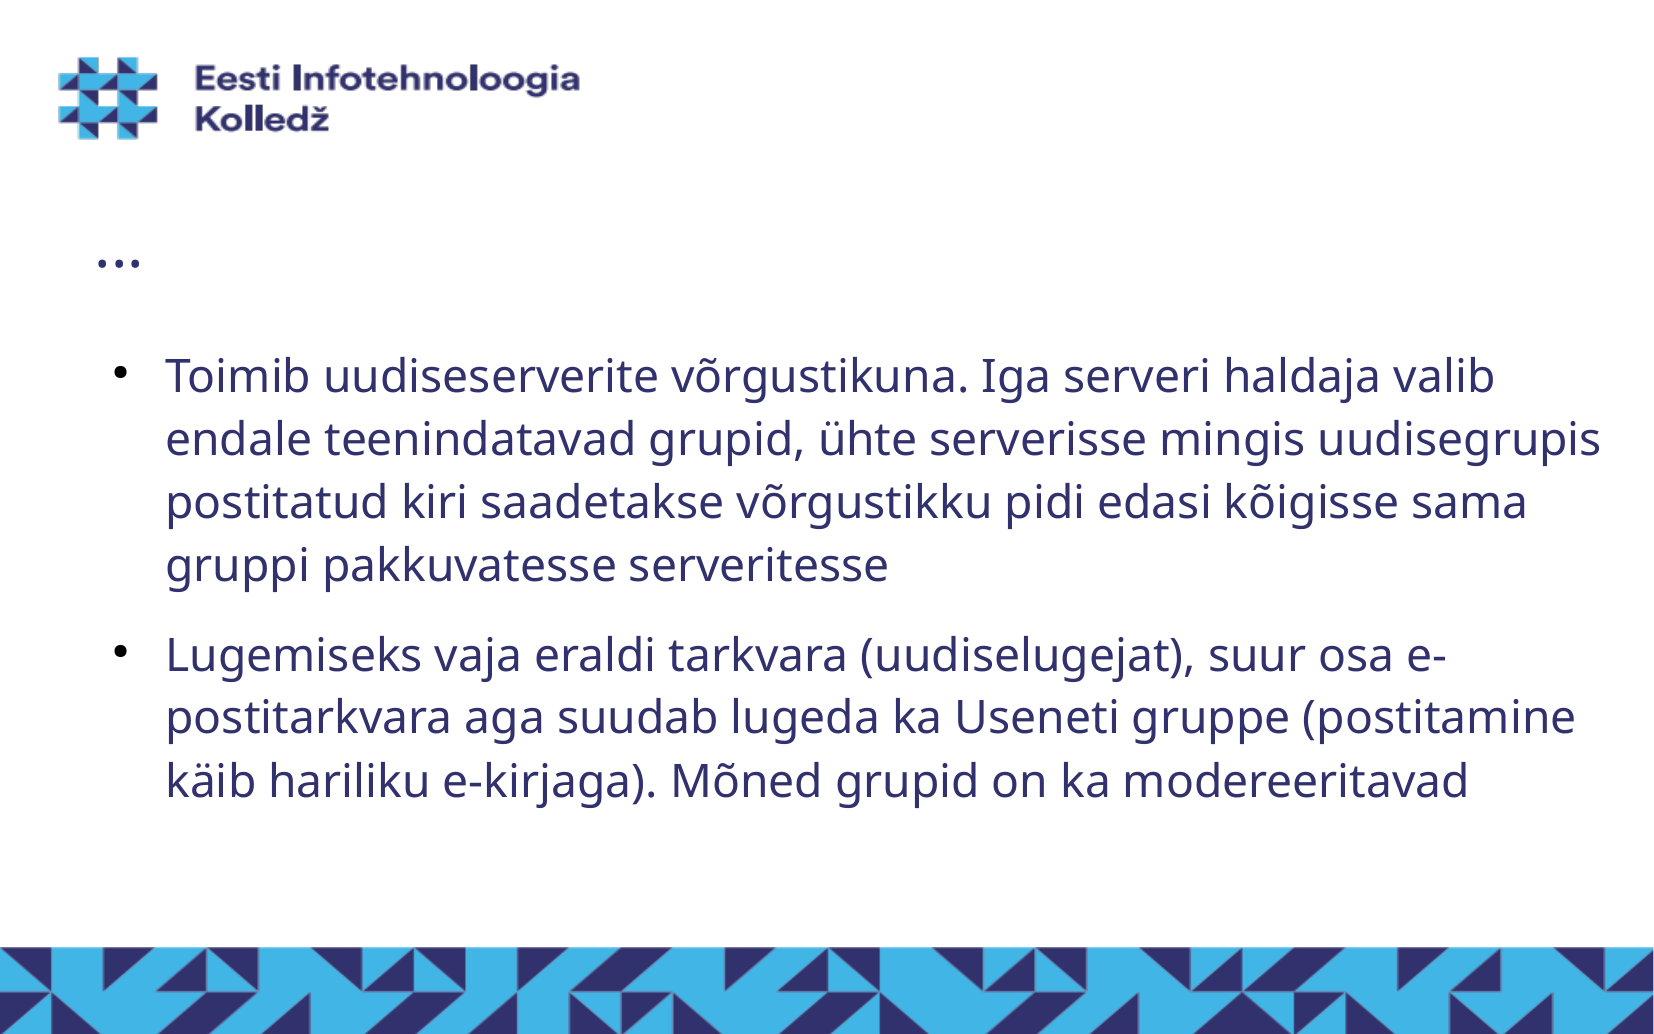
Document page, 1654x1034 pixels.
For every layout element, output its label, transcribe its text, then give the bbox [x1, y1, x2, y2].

title ... [94, 157, 1607, 330]
list Toimib uudiseserverite võrgustikuna. Iga serveri haldaja valib endale teenindatavad grupid, ühte serverisse mingis uudisegrupis postitatud kiri saadetakse võrgustikku pidi edasi kõigisse sama gruppi pakkuvatesse serveritesse Lugemiseks vaja eraldi tarkvara (uudiselugejat), suur osa e-postitarkvara aga suudab lugeda ka Useneti gruppe (postitamine käib hariliku e-kirjaga). Mõned grupid on ka modereeritavad [94, 342, 1607, 926]
